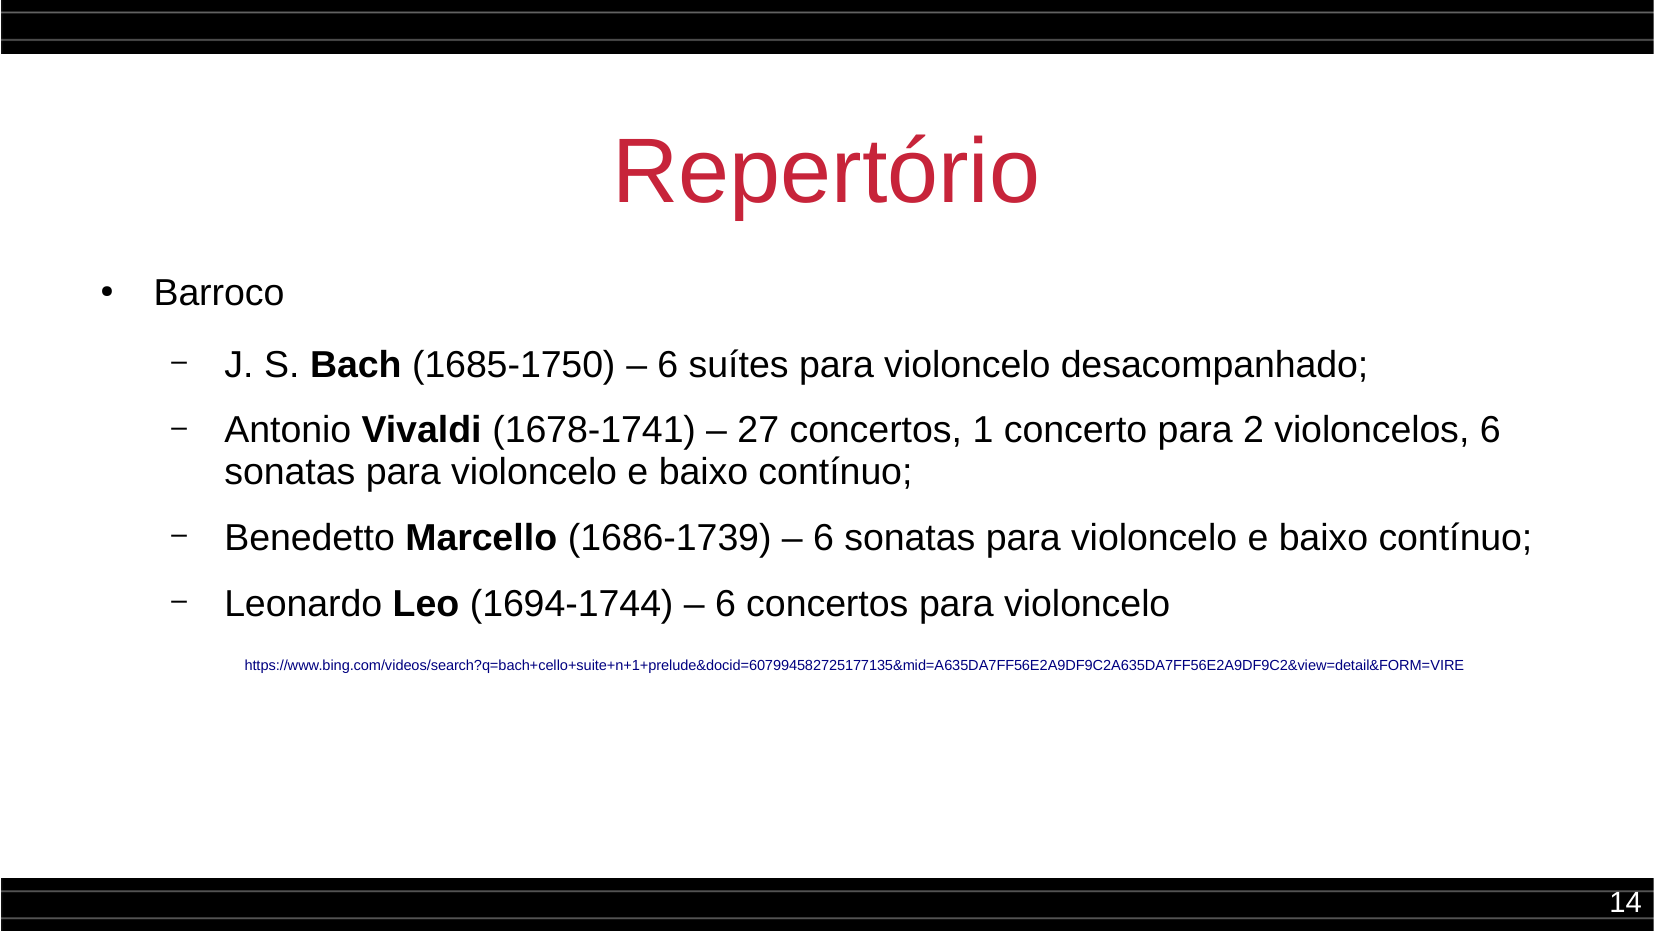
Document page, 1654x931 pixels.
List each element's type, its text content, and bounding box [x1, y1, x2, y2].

text_box https://www.bing.com/videos/search?q=bach+cello+suite+n+1+prelude&docid=607994582725177135&mid=A635DA7FF56E2A9DF9C2A635DA7FF56E2A9DF9C2&view=detail&FORM=VIRE [229, 649, 1506, 721]
picture [1, 0, 1654, 54]
list Barroco J. S. Bach (1685-1750) – 6 suítes para violoncelo desacompanhado; Antonio Vivaldi (1678-1741) – 27 concertos, 1 concerto para 2 violoncelos, 6 sonatas para violoncelo e baixo contínuo; Benedetto Marcello (1686-1739) – 6 sonatas para violoncelo e baixo contínuo; Leonardo Leo (1694-1744) – 6 concertos para violoncelo [82, 271, 1571, 758]
title Repertório [82, 92, 1571, 249]
picture [1, 878, 1654, 931]
